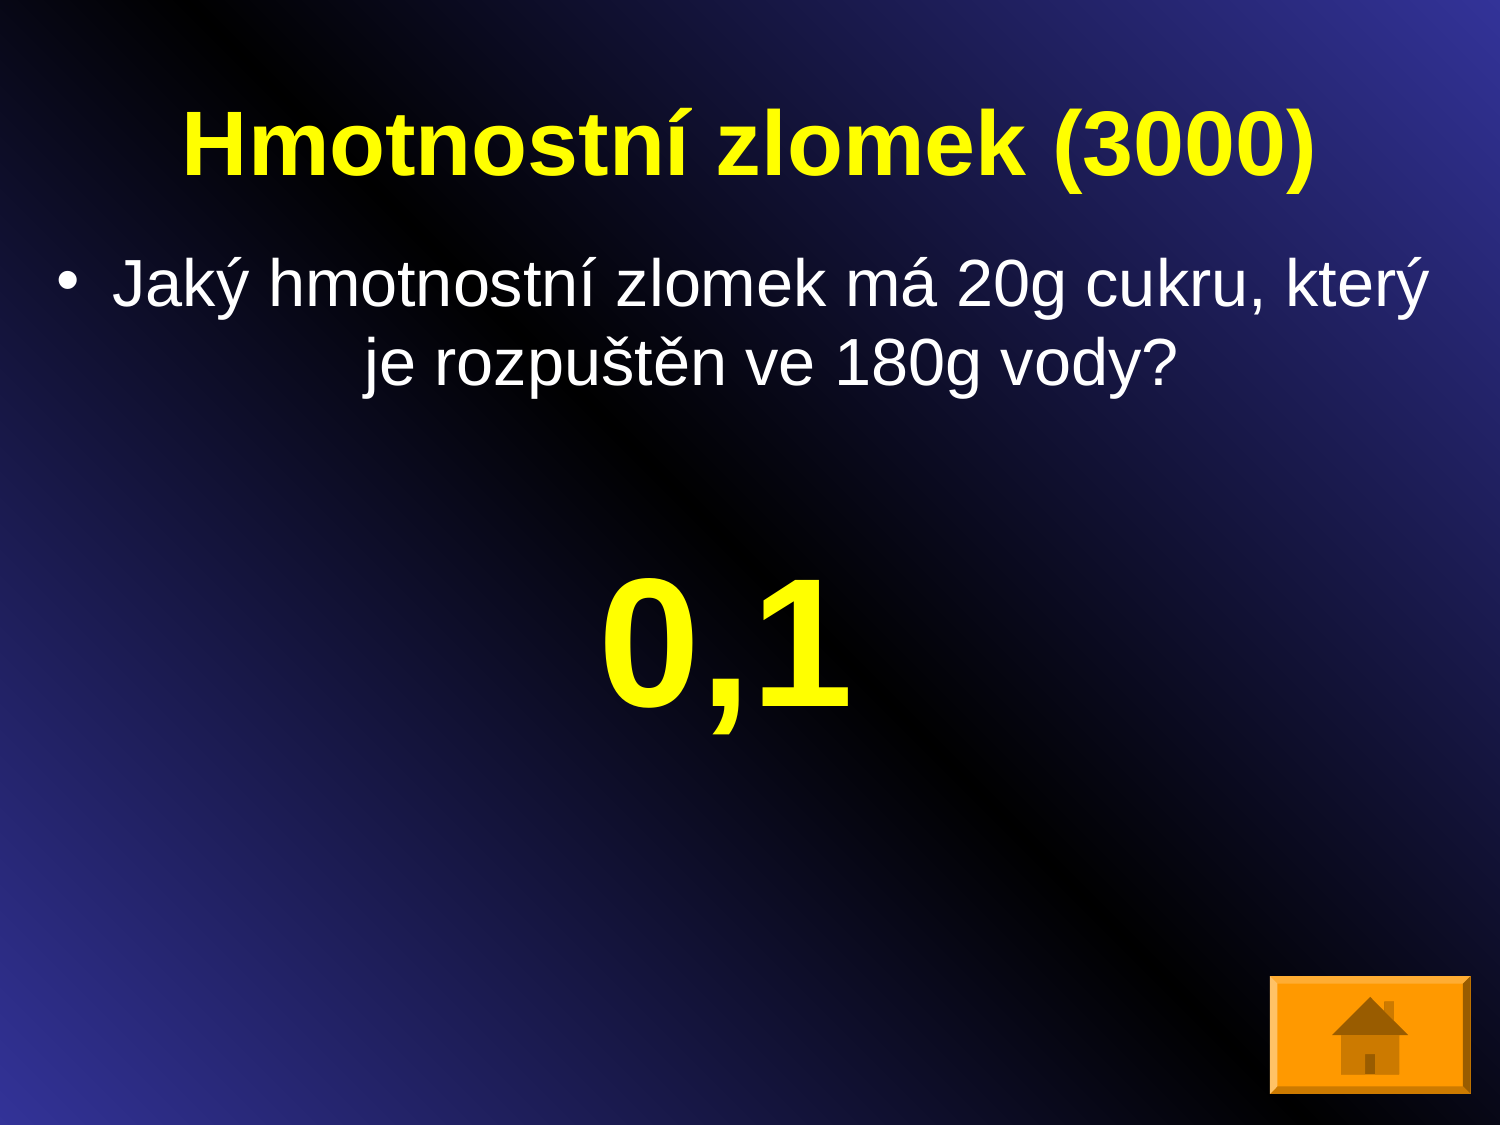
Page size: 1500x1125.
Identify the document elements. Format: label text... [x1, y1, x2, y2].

text_box [1271, 976, 1471, 1094]
list Jaký hmotnostní zlomek má 20g cukru, který je rozpuštěn ve 180g vody? [41, 231, 1447, 445]
text_box 0,1 [53, 515, 1400, 751]
title Hmotnostní zlomek (3000) [75, 45, 1426, 231]
